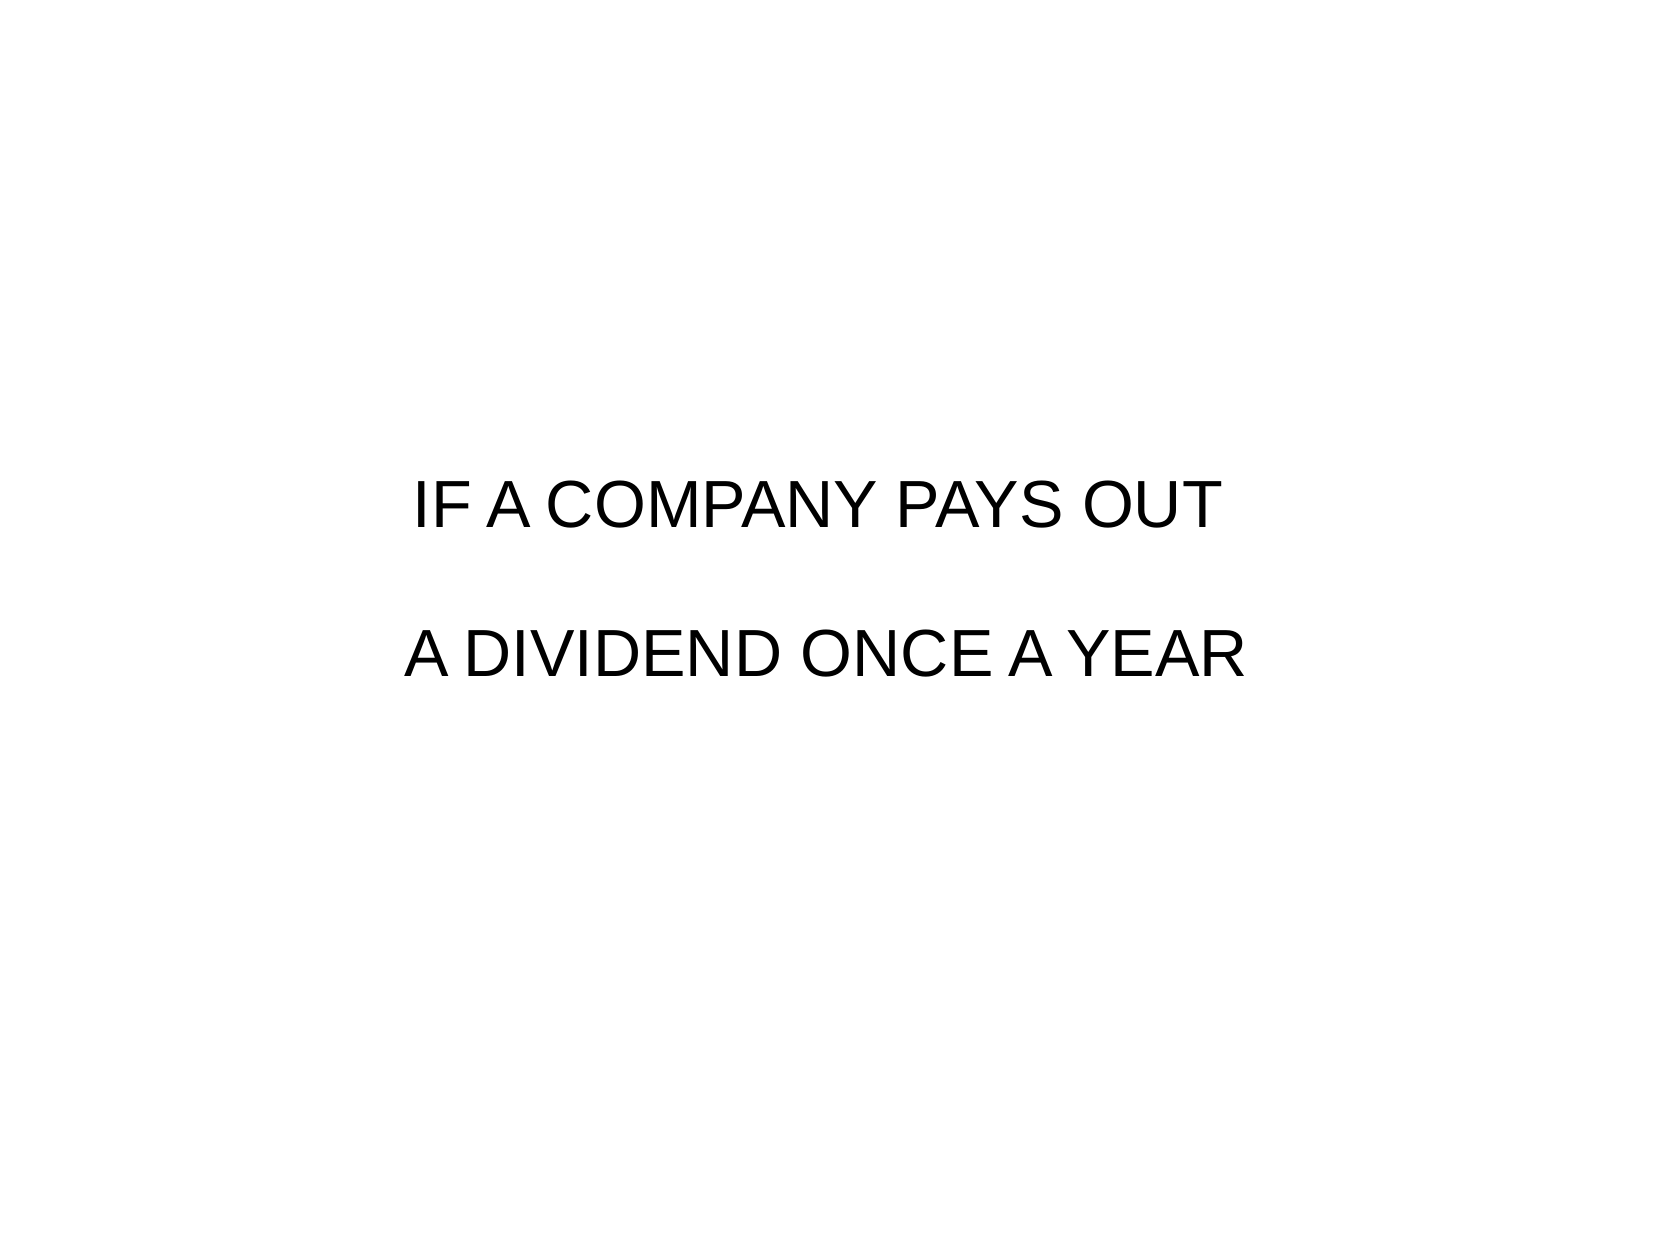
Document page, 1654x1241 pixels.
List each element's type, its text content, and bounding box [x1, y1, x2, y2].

subtitle IF A COMPANY PAYS OUT A DIVIDEND ONCE A YEAR [82, 49, 1571, 1109]
